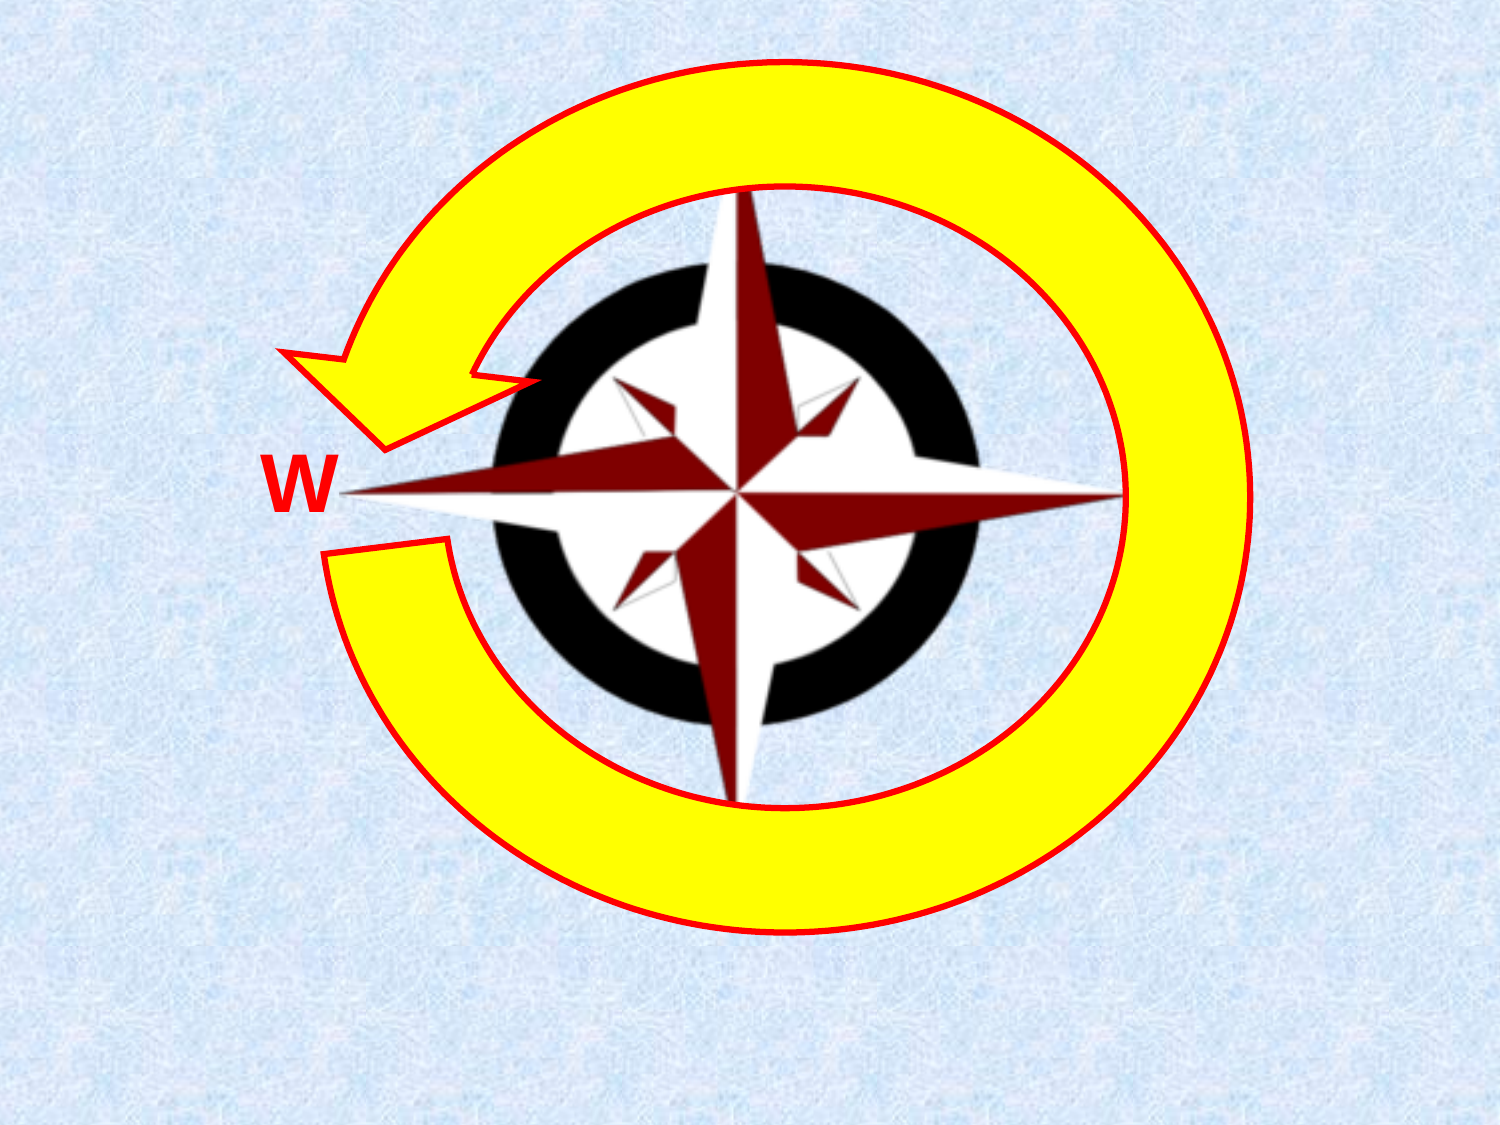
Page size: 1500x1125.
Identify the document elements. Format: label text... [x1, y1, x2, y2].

text_box W [246, 421, 364, 538]
text_box [283, 62, 1251, 933]
picture [0, 0, 1500, 1125]
